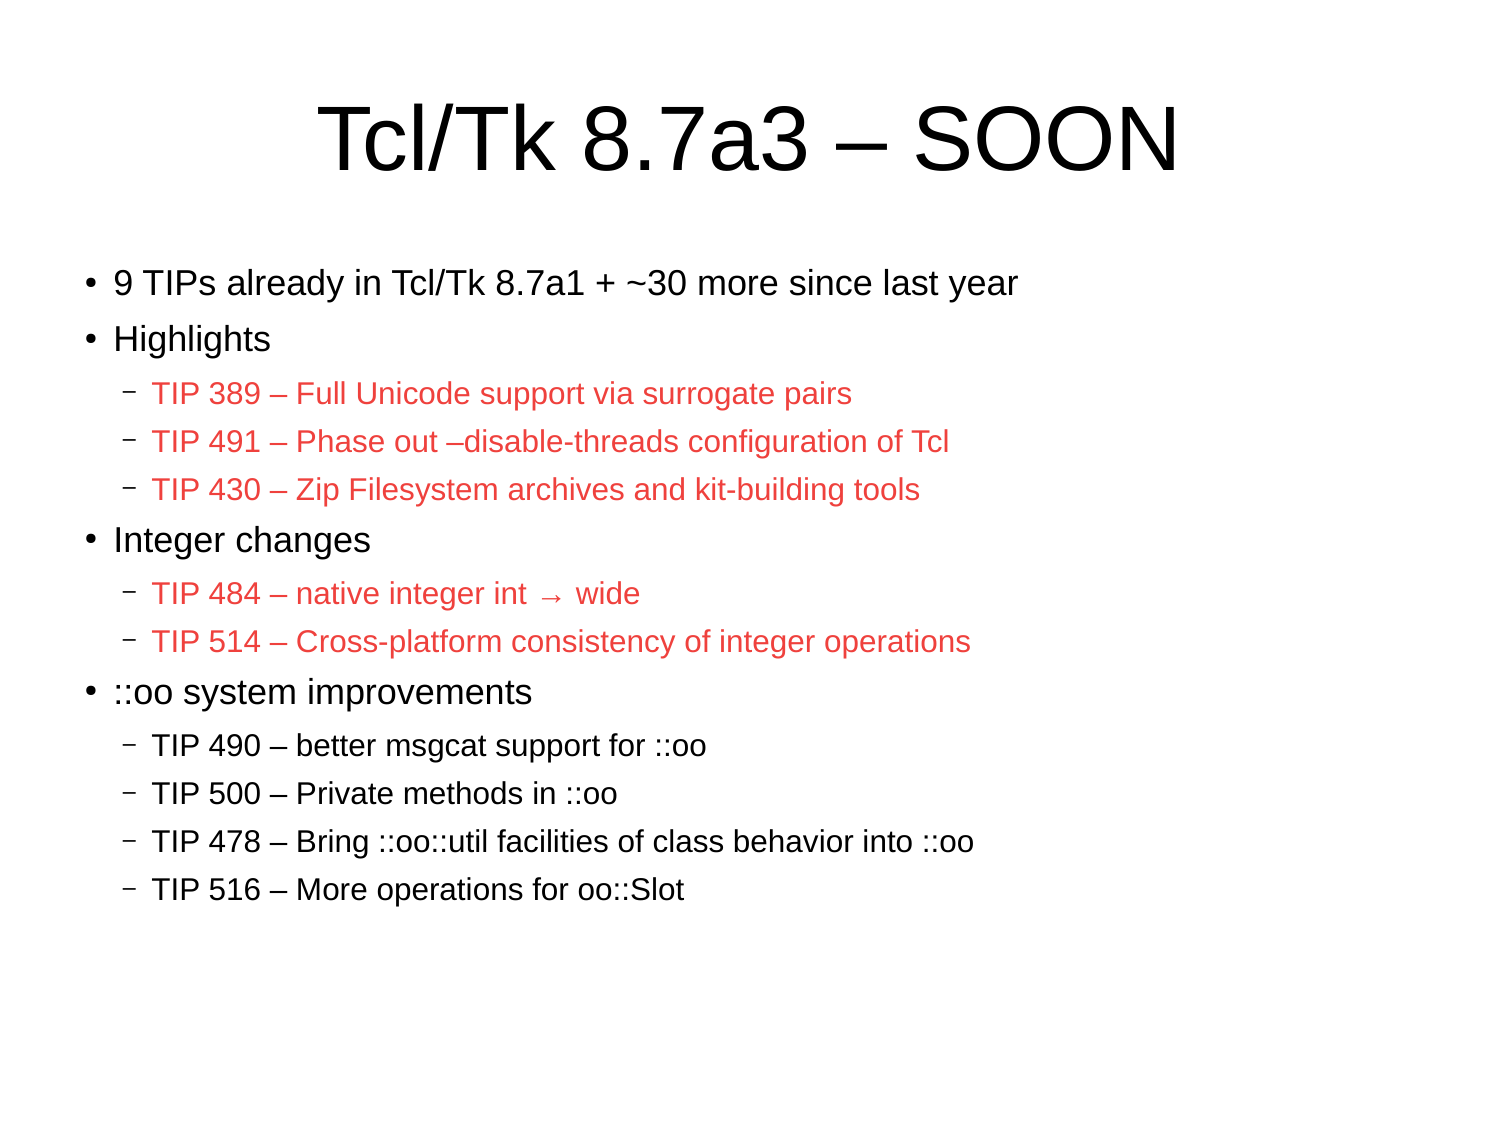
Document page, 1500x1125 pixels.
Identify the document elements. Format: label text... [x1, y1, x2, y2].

list 9 TIPs already in Tcl/Tk 8.7a1 + ~30 more since last year Highlights TIP 389 – Full Unicode support via surrogate pairs TIP 491 – Phase out –disable-threads configuration of Tcl TIP 430 – Zip Filesystem archives and kit-building tools Integer changes TIP 484 – native integer int → wide TIP 514 – Cross-platform consistency of integer operations ::oo system improvements TIP 490 – better msgcat support for ::oo TIP 500 – Private methods in ::oo TIP 478 – Bring ::oo::util facilities of class behavior into ::oo TIP 516 – More operations for oo::Slot [75, 263, 1425, 916]
title Tcl/Tk 8.7a3 – SOON [75, 44, 1425, 233]
